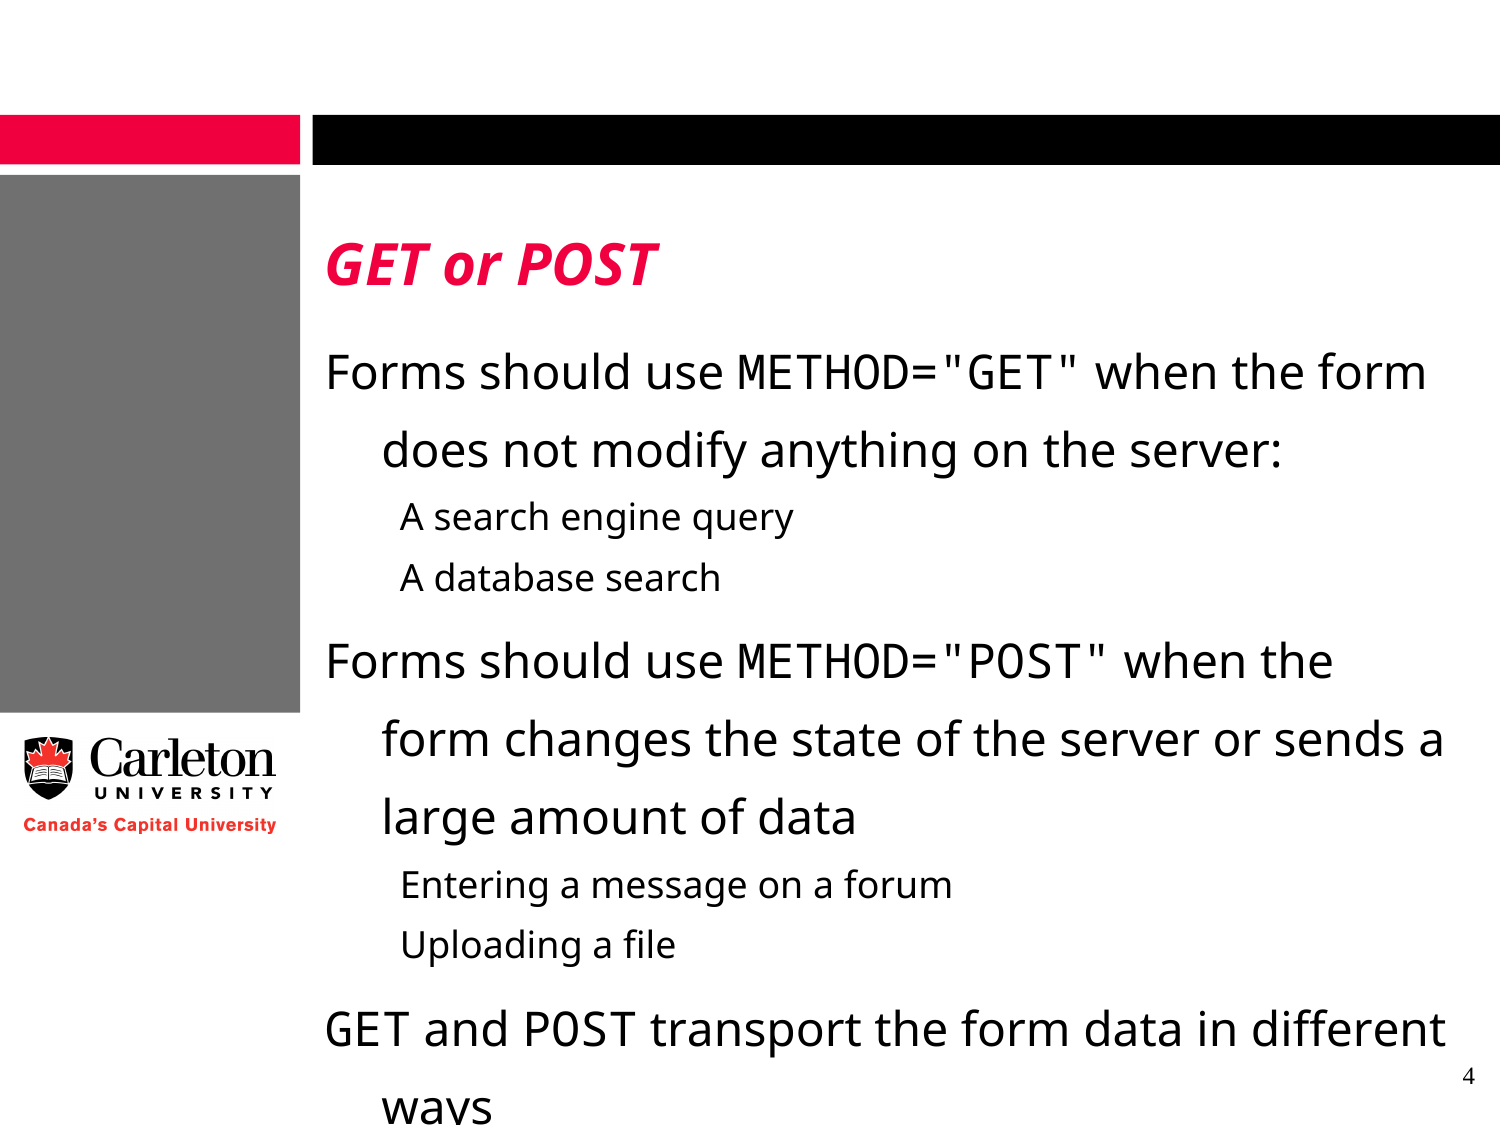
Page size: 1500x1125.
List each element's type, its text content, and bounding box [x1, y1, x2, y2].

list Forms should use METHOD="GET" when the form does not modify anything on the server: A search engine query A database search Forms should use METHOD="POST" when the form changes the state of the server or sends a large amount of data Entering a message on a forum Uploading a file GET and POST transport the form data in different ways [324, 324, 1450, 1043]
title GET or POST [324, 194, 1450, 324]
picture [24, 737, 276, 834]
